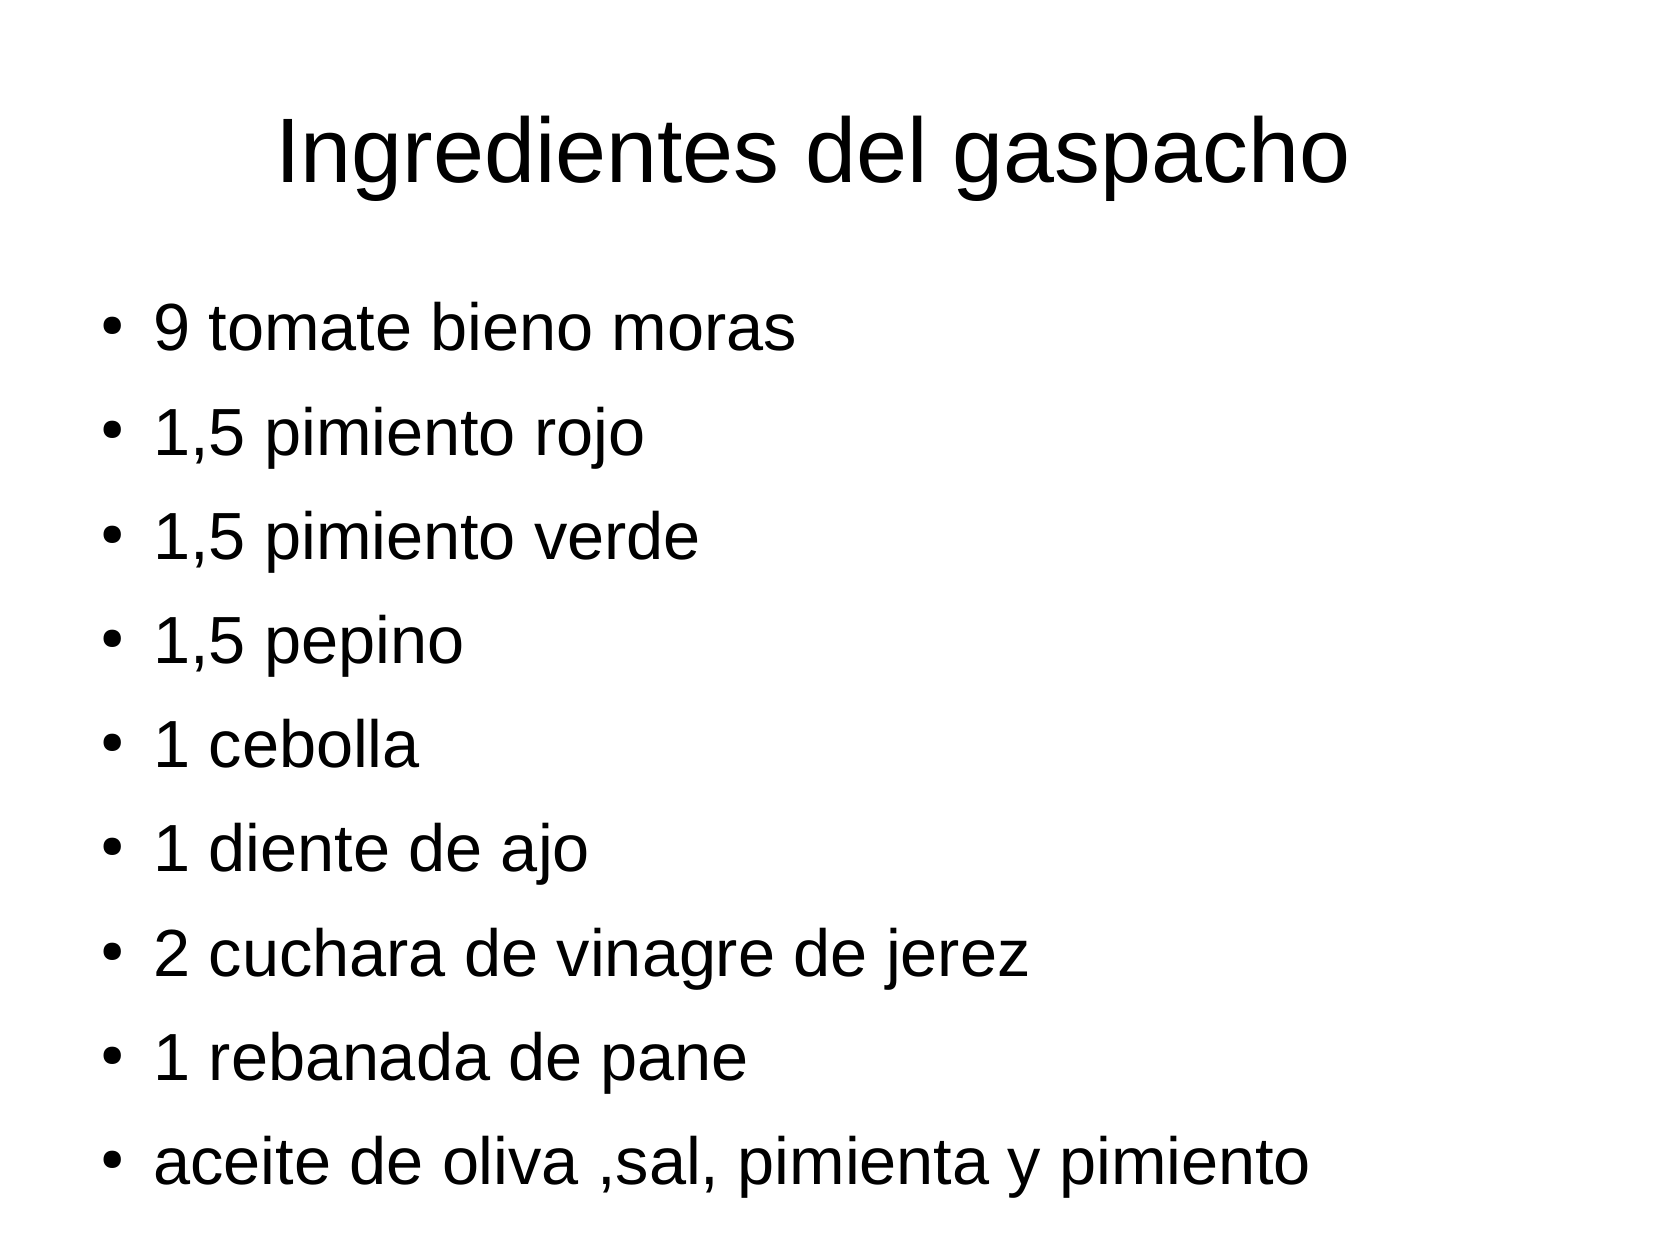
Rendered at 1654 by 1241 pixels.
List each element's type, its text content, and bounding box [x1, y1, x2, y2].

list 9 tomate bieno moras 1,5 pimiento rojo 1,5 pimiento verde 1,5 pepino 1 cebolla 1 diente de ajo 2 cuchara de vinagre de jerez 1 rebanada de pane aceite de oliva ,sal, pimienta y pimiento [82, 290, 1571, 1195]
title Ingredientes del gaspacho [82, 47, 1571, 255]
